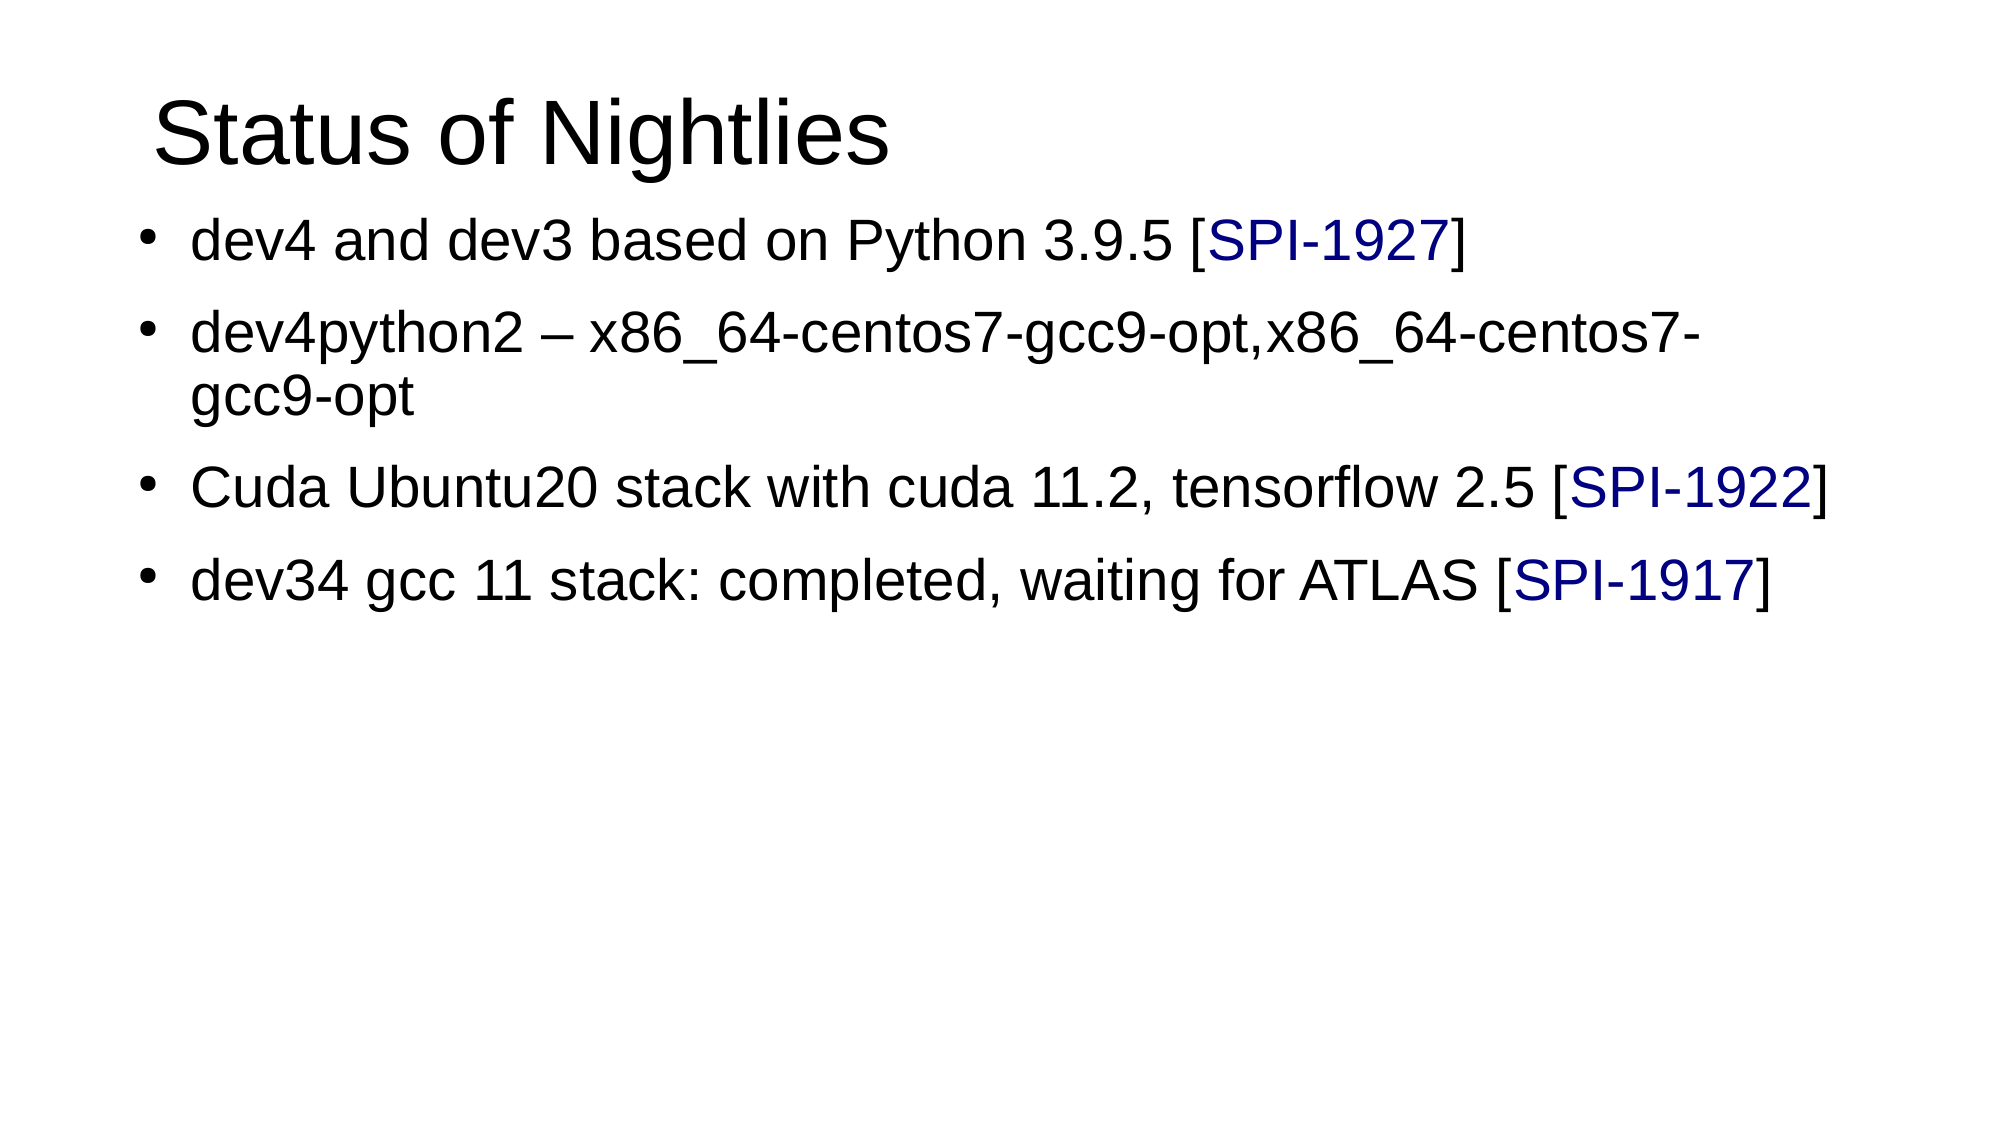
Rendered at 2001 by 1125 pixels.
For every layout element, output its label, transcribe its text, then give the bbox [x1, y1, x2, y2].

list dev4 and dev3 based on Python 3.9.5 [SPI-1927] dev4python2 – x86_64-centos7-gcc9-opt,x86_64-centos7-gcc9-opt Cuda Ubuntu20 stack with cuda 11.2, tensorflow 2.5 [SPI-1922] dev34 gcc 11 stack: completed, waiting for ATLAS [SPI-1917] [120, 210, 1846, 661]
title Status of Nightlies [137, 59, 1863, 211]
